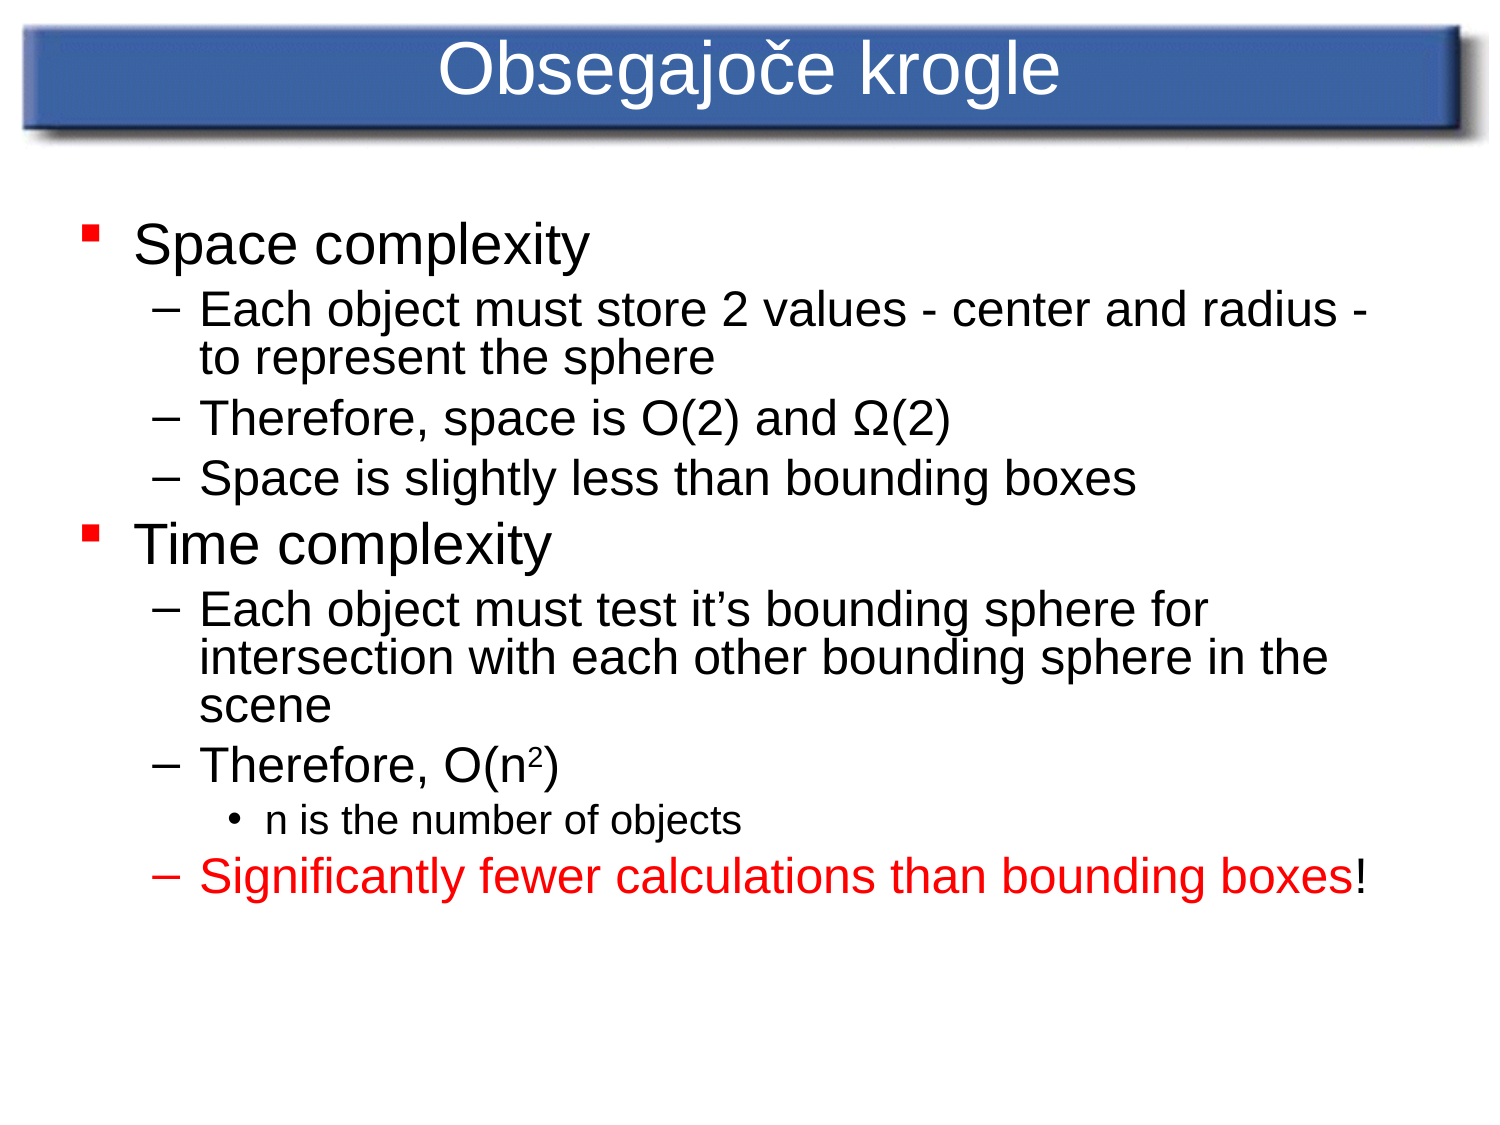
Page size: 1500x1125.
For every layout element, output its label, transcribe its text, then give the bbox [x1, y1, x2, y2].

title Obsegajoče krogle [75, 11, 1426, 118]
list Space complexity Each object must store 2 values - center and radius - to represent the sphere Therefore, space is O(2) and Ω(2) Space is slightly less than bounding boxes Time complexity Each object must test it’s bounding sphere for intersection with each other bounding sphere in the scene Therefore, O(n2) n is the number of objects Significantly fewer calculations than bounding boxes! [62, 212, 1413, 980]
picture [21, 22, 1489, 149]
